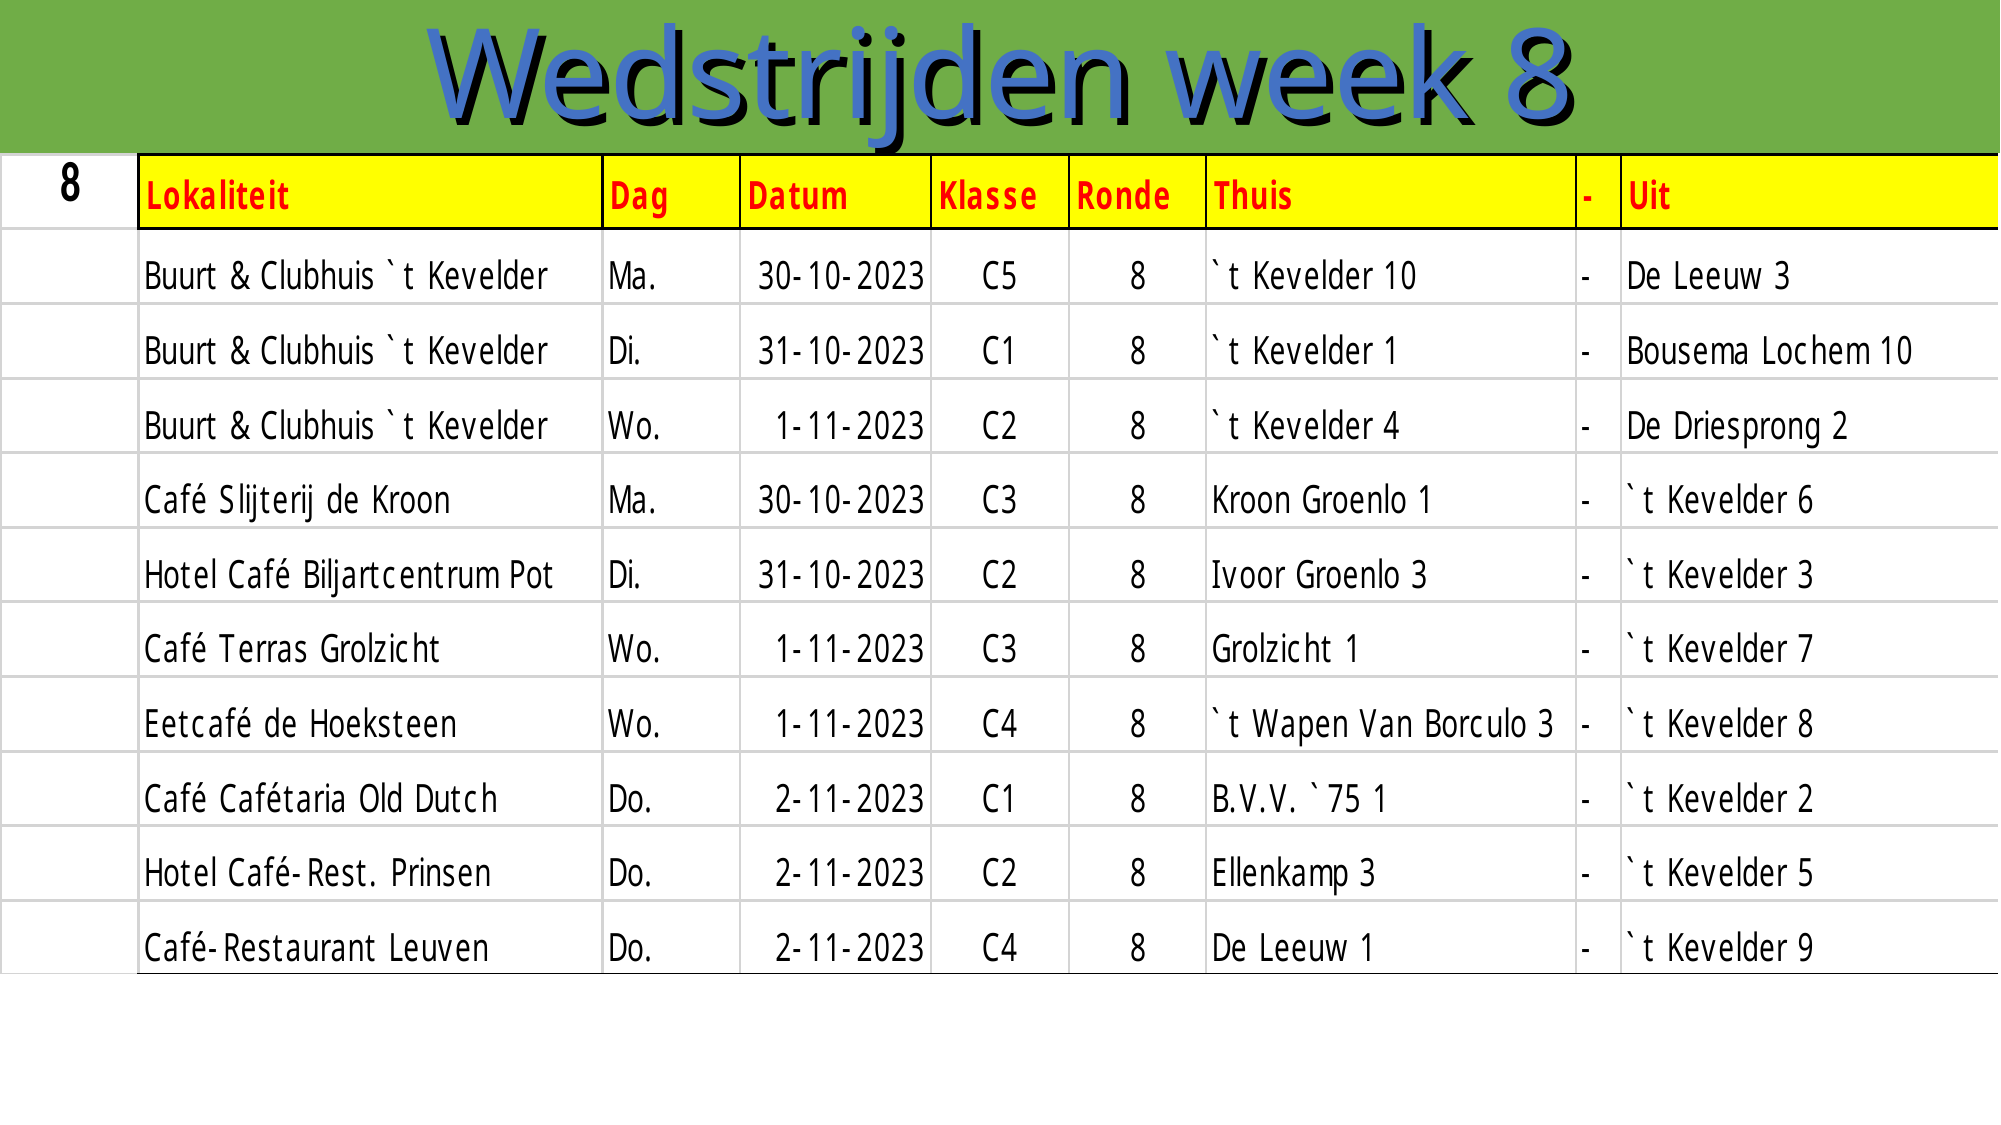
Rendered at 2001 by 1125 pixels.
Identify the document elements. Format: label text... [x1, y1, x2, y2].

title Wedstrijden week 8 [0, 0, 2000, 152]
picture [0, 152, 2000, 977]
